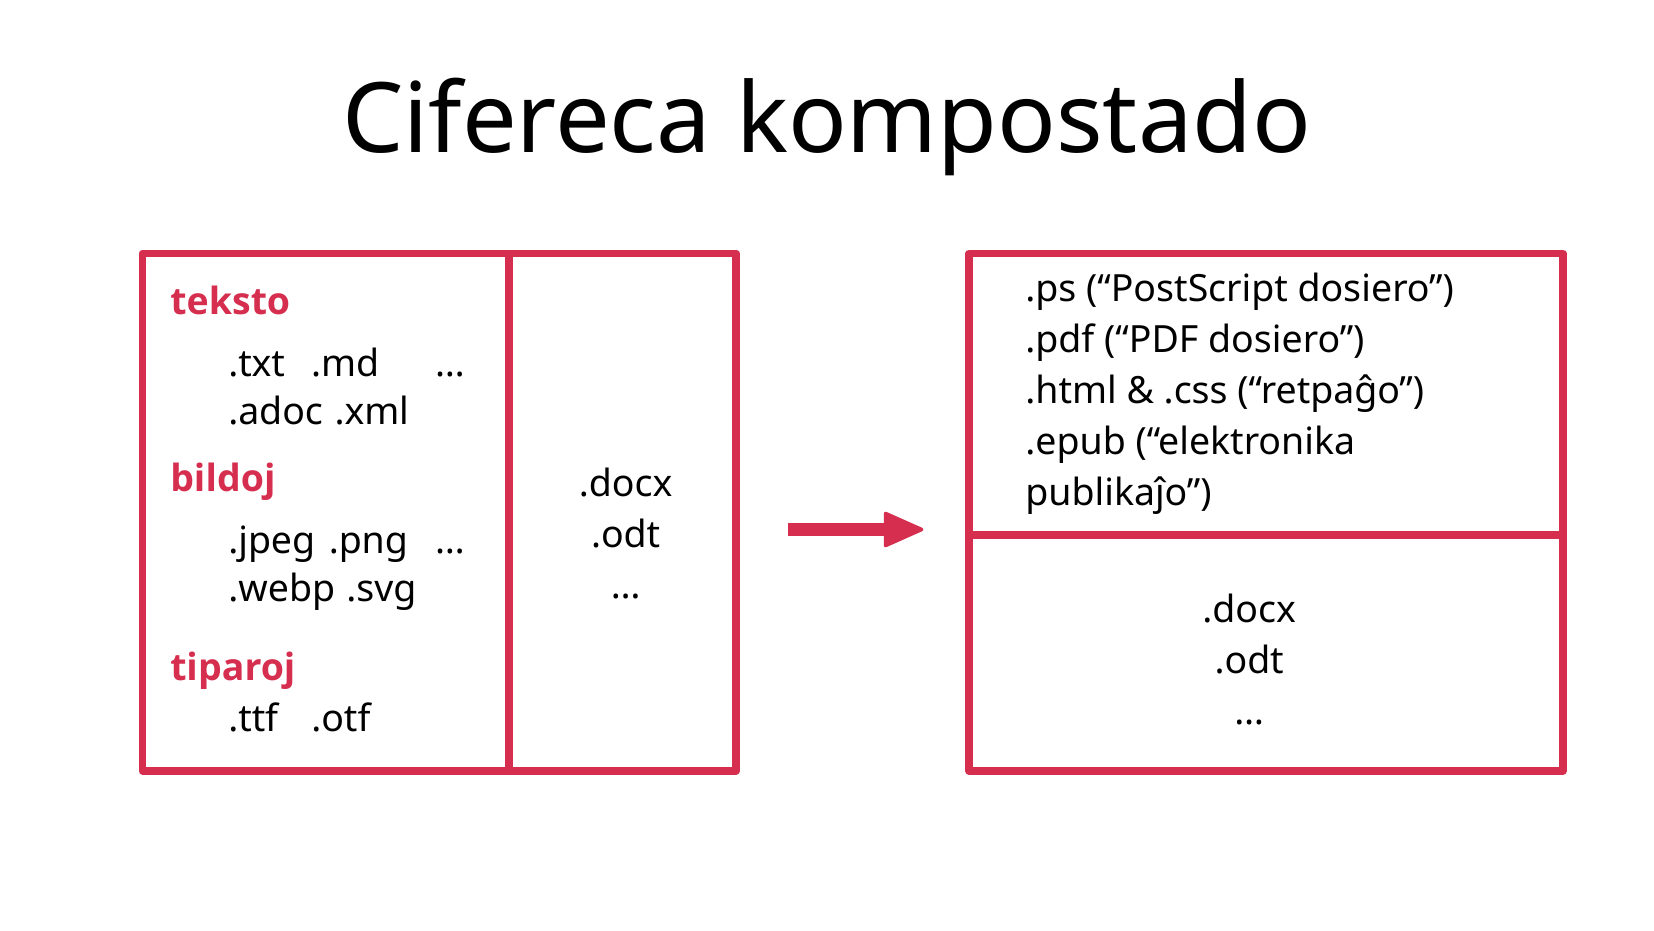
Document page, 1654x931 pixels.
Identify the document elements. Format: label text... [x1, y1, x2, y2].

text_box .ttf [213, 683, 287, 746]
text_box .docx .odt … [568, 448, 683, 606]
text_box .otf [296, 683, 379, 746]
text_box bildoj [155, 444, 281, 507]
text_box .svg [331, 553, 423, 617]
text_box .webp [213, 553, 331, 617]
text_box .docx .odt … [1192, 575, 1307, 732]
text_box .txt [213, 329, 292, 376]
text_box .ps (“PostScript dosiero”) .pdf (“PDF dosiero”) .html & .css (“retpaĝo”) .epub (“elektronika publikaĵo”) [1010, 269, 1542, 508]
text_box .xml [319, 376, 417, 439]
title Cifereca kompostado [82, 37, 1571, 193]
text_box … [420, 506, 486, 569]
text_box … [420, 329, 486, 392]
text_box .jpeg [213, 506, 313, 553]
text_box tiparoj [155, 633, 297, 696]
text_box .png [313, 506, 414, 569]
text_box .adoc [213, 376, 319, 439]
text_box teksto [155, 267, 290, 330]
text_box .md [296, 329, 388, 392]
